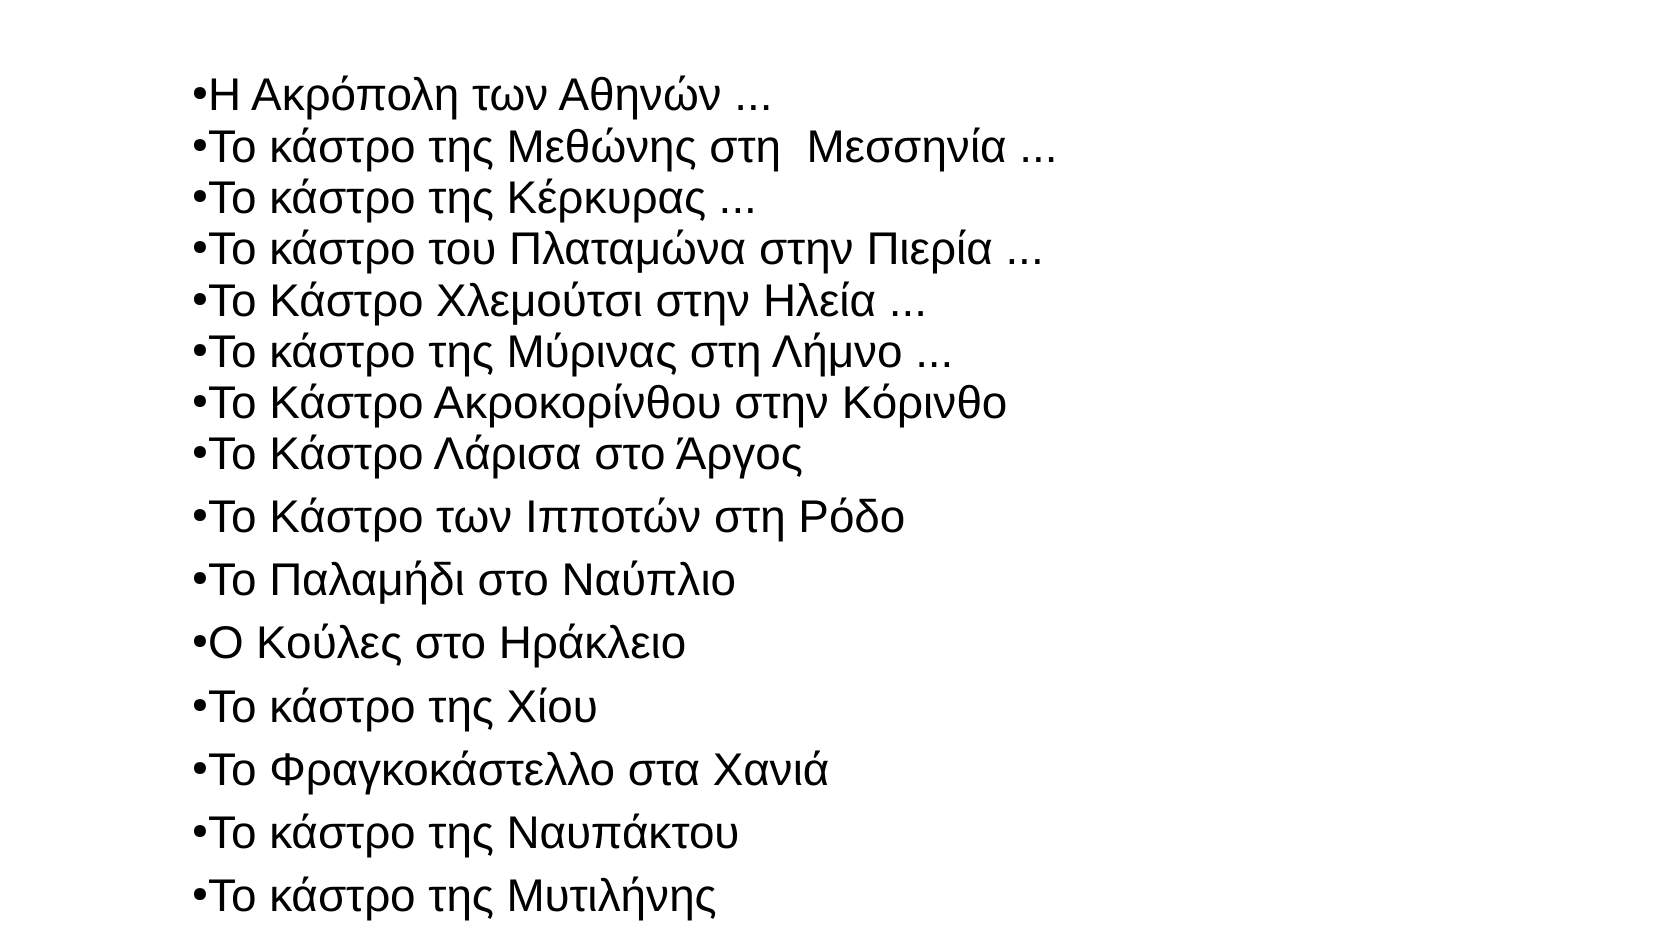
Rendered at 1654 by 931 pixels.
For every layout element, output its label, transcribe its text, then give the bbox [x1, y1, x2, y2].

text_box Η Ακρόπολη των Αθηνών ... Το κάστρο της Μεθώνης στη Μεσσηνία ... Το κάστρο της Κέρκυρας ... Το κάστρο του Πλαταμώνα στην Πιερία ... Το Κάστρο Χλεμούτσι στην Ηλεία ... Το κάστρο της Μύρινας στη Λήμνο ... Το Κάστρο Ακροκορίνθου στην Κόρινθο Το Κάστρο Λάρισα στο Άργος Το Κάστρο των Ιπποτών στη Ρόδο Το Παλαμήδι στο Ναύπλιο Ο Κούλες στο Ηράκλειο Το κάστρο της Χίου Το Φραγκοκάστελλο στα Χανιά Το κάστρο της Ναυπάκτου Το κάστρο της Μυτιλήνης [177, 37, 1625, 931]
